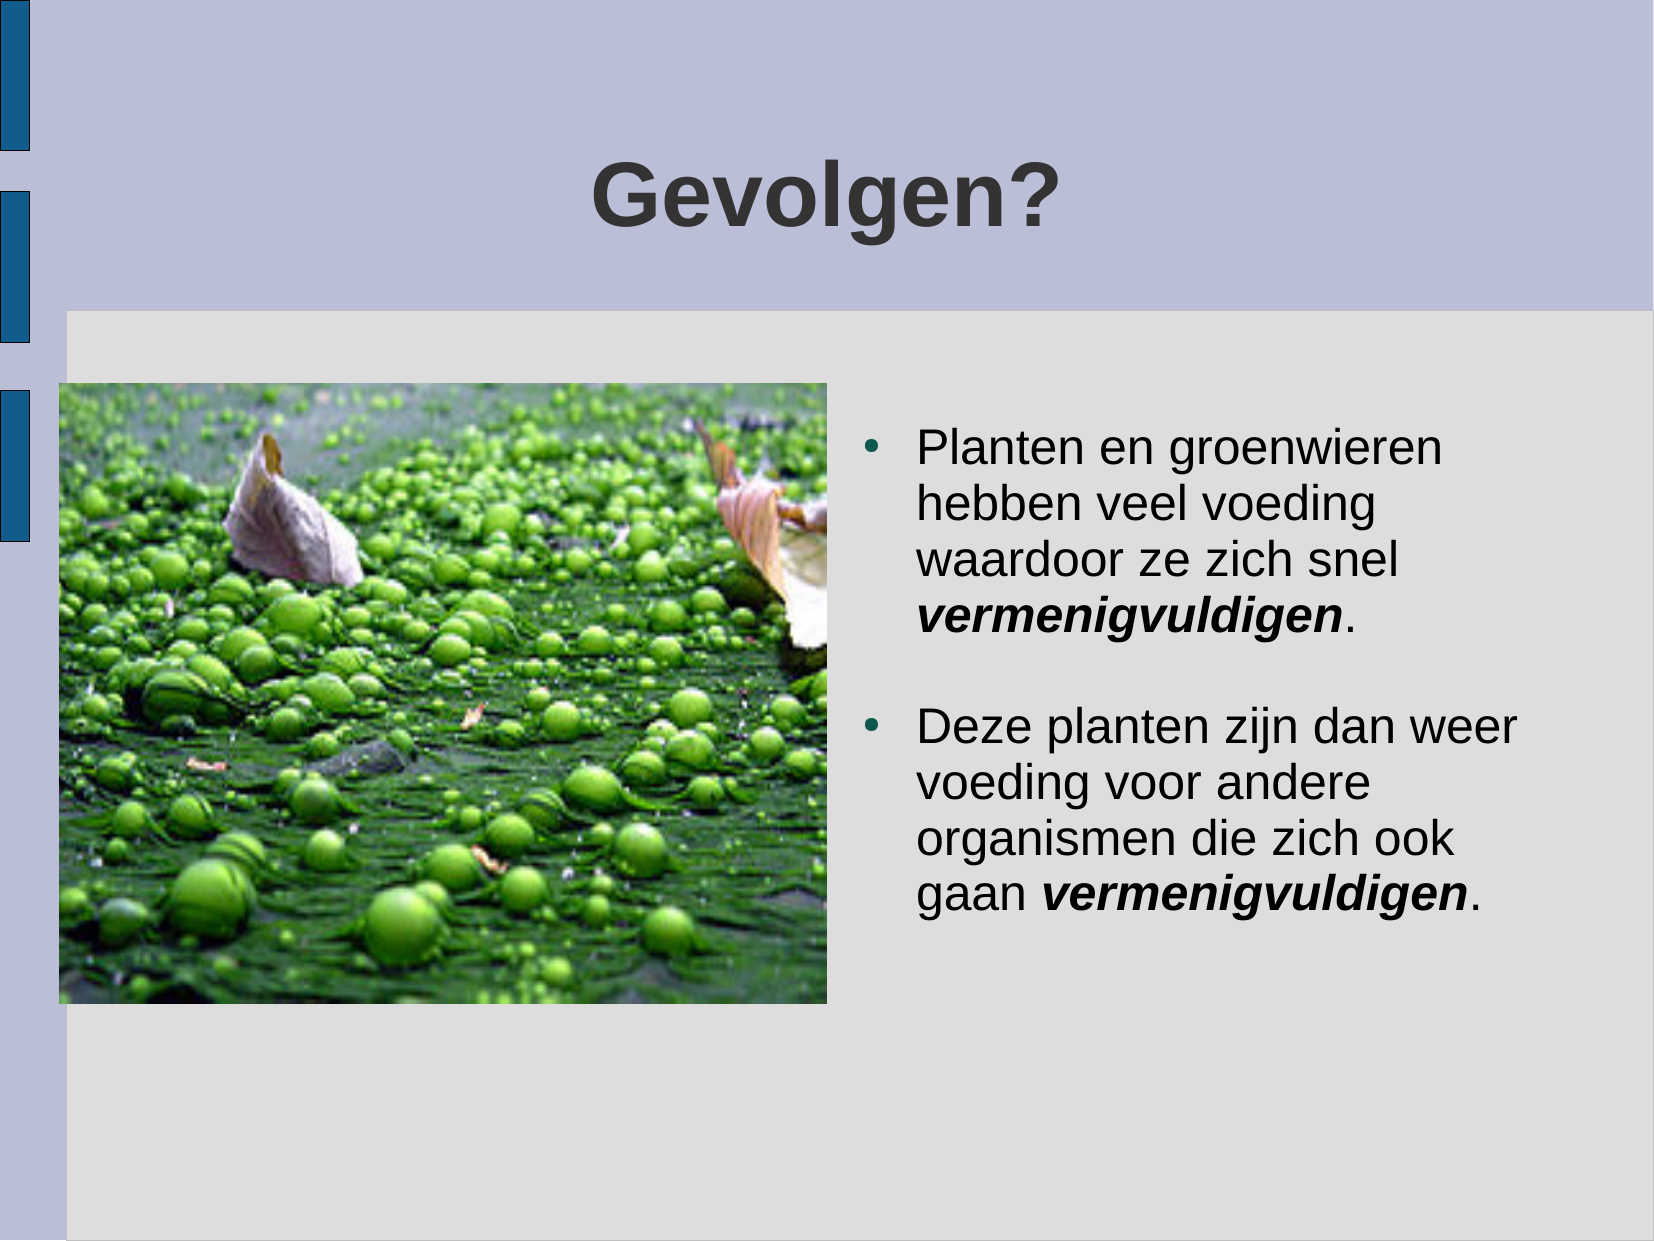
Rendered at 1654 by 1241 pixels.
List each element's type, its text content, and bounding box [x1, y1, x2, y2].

picture [59, 344, 827, 1127]
title Gevolgen? [121, 98, 1534, 291]
list Planten en groenwieren hebben veel voeding waardoor ze zich snel vermenigvuldigen. Deze planten zijn dan weer voeding voor andere organismen die zich ook gaan vermenigvuldigen. [845, 344, 1535, 1112]
